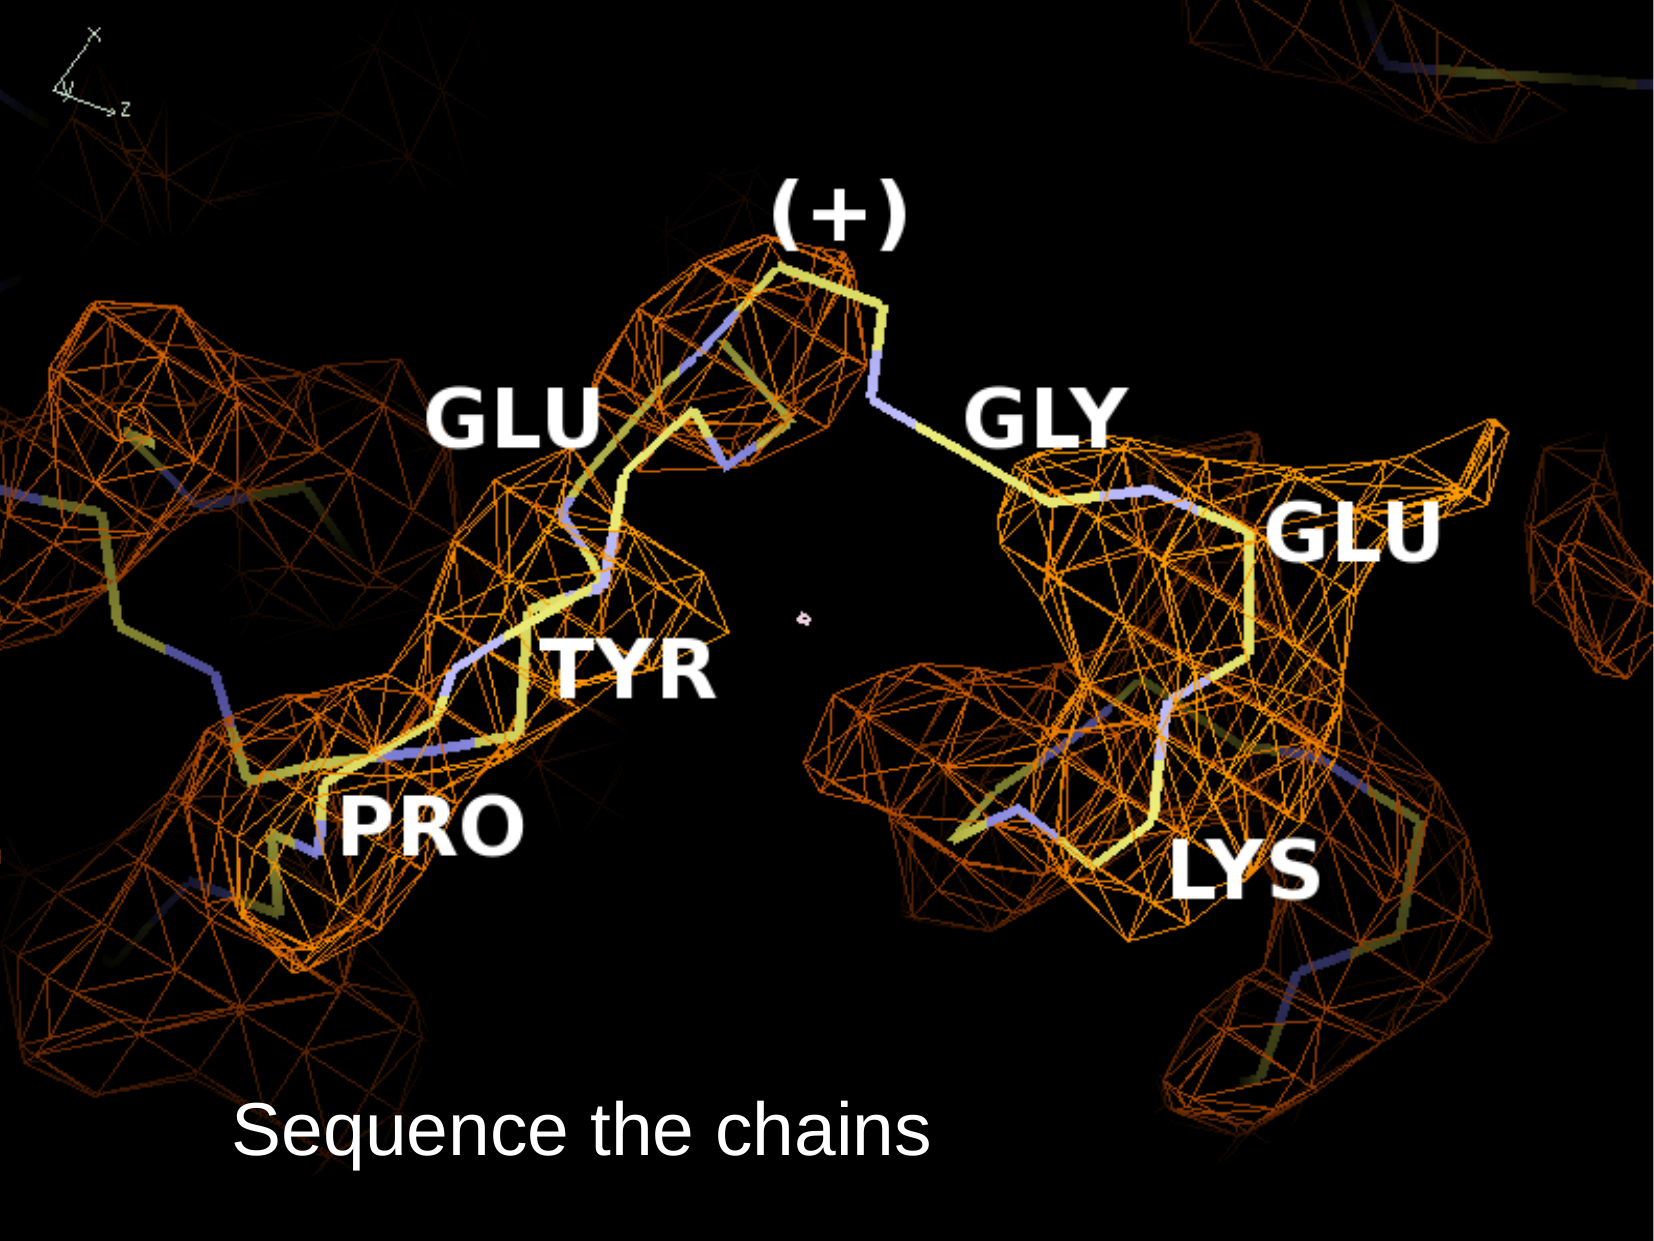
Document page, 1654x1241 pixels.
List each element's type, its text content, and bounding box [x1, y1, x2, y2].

text_box Sequence the chains [231, 1087, 933, 1181]
picture [0, 0, 1654, 1241]
